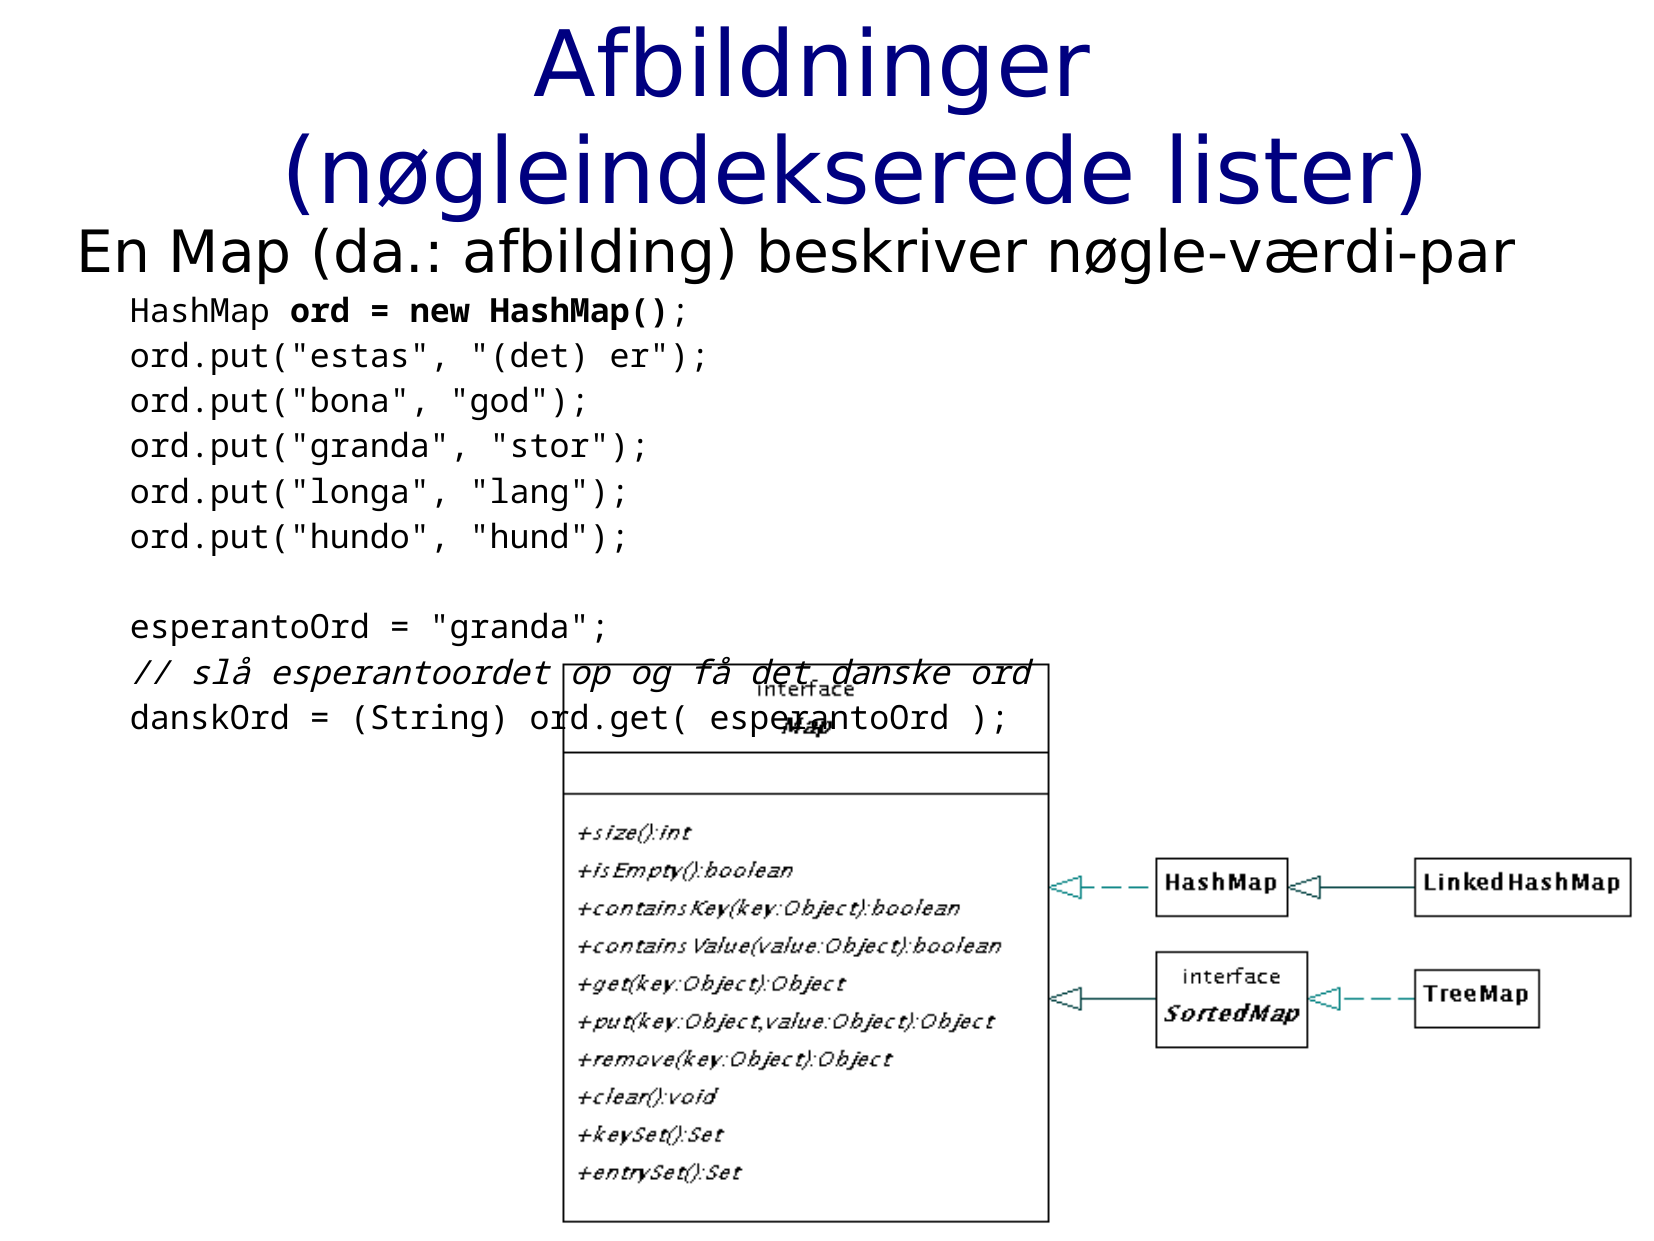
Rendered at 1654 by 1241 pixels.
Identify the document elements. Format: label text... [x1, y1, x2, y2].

picture [527, 628, 1650, 1241]
title Afbildninger (nøgleindekserede lister) [105, 10, 1549, 226]
list En Map (da.: afbilding) beskriver nøgle-værdi-par HashMap ord = new HashMap(); ord.put("estas", "(det) er"); ord.put("bona", "god"); ord.put("granda", "stor"); ord.put("longa", "lang"); ord.put("hundo", "hund"); esperantoOrd = "granda"; // slå esperantoordet op og få det danske ord danskOrd = (String) ord.get( esperantoOrd ); [59, 218, 1637, 1171]
